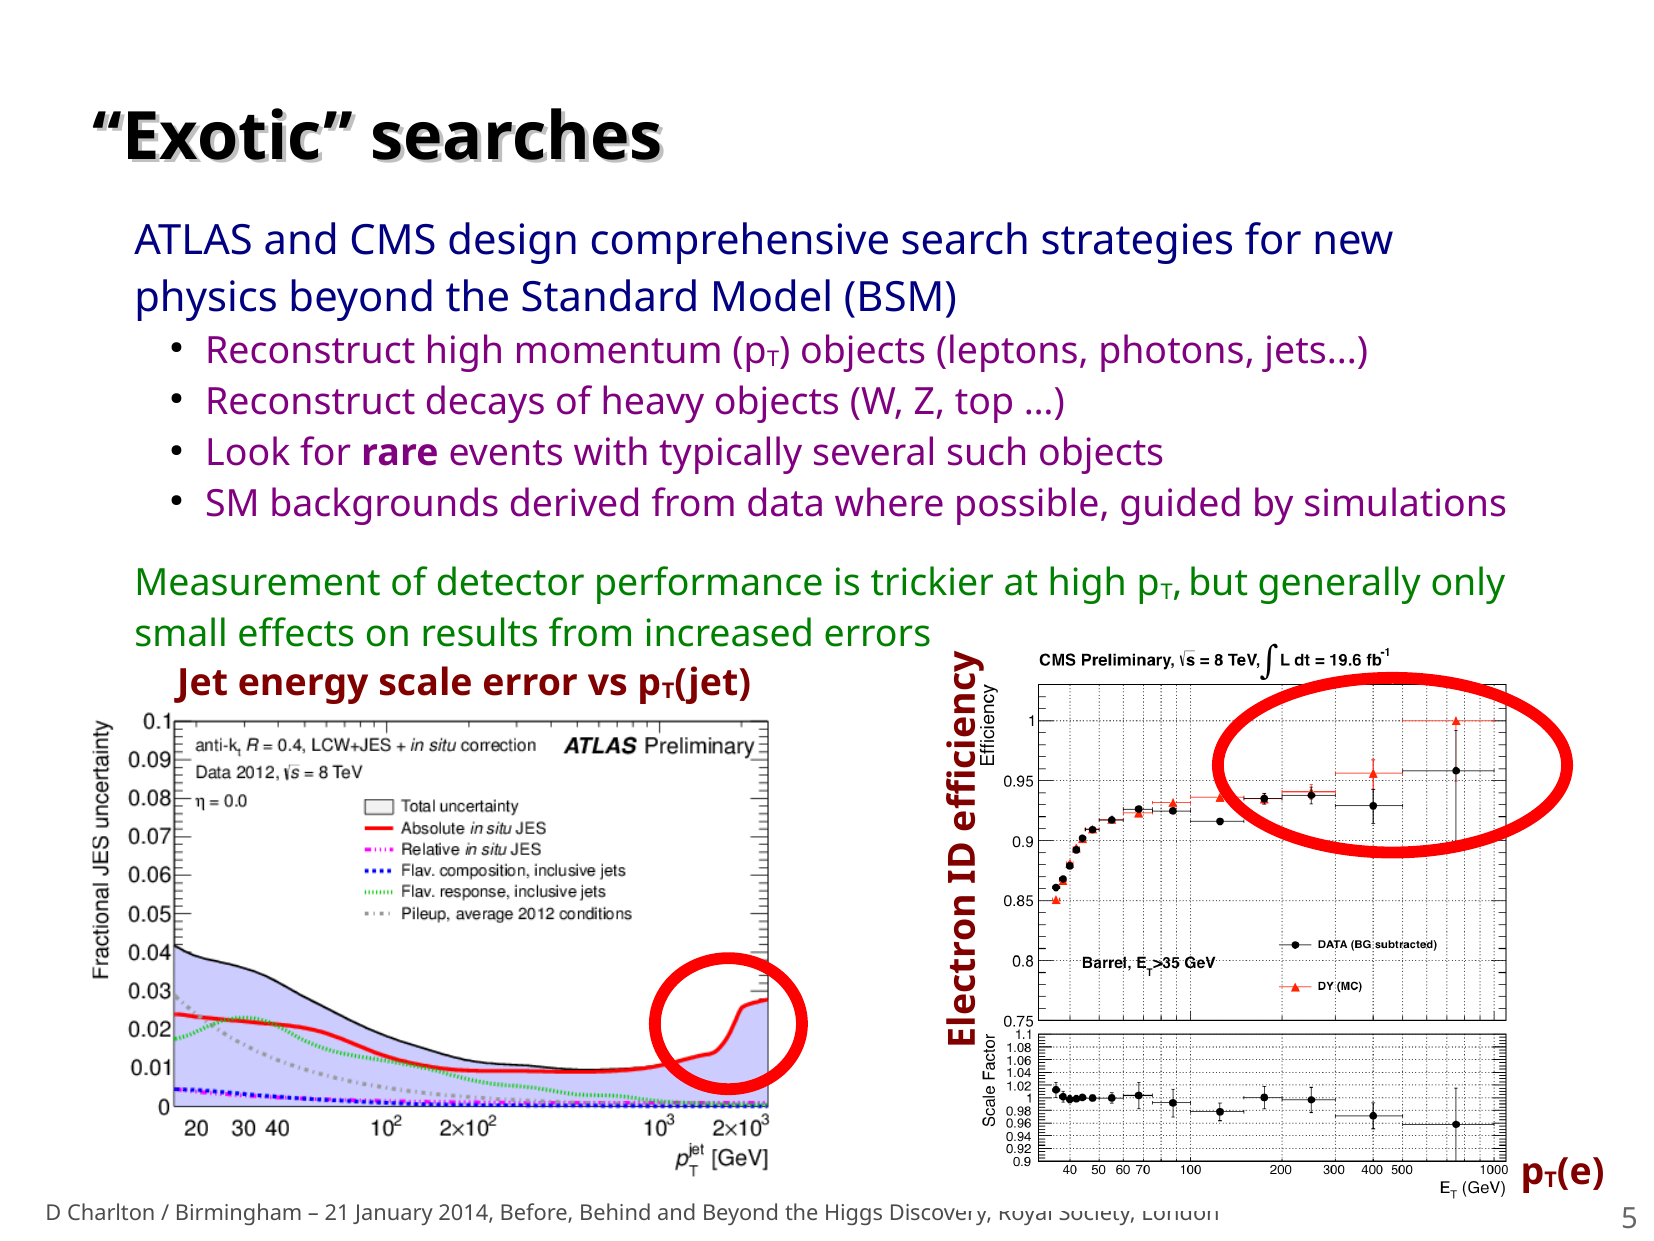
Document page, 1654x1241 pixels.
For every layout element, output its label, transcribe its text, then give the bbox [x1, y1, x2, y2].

text_box Electron ID efficiency [927, 634, 987, 1065]
picture [92, 704, 775, 1179]
picture [958, 634, 1524, 1211]
text_box ATLAS and CMS design comprehensive search strategies for new physics beyond the Standard Model (BSM) Reconstruct high momentum (pT) objects (leptons, photons, jets...) Reconstruct decays of heavy objects (W, Z, top …) Look for rare events with typically several such objects SM backgrounds derived from data where possible, guided by simulations Measurement of detector performance is trickier at high pT, but generally only small effects on results from increased errors [119, 202, 1550, 1126]
text_box pT(e) [1505, 1137, 1620, 1208]
picture [661, 965, 775, 1083]
text_box “Exotic” searches [78, 80, 1424, 174]
text_box Jet energy scale error vs pT(jet) [149, 647, 779, 719]
picture [1224, 684, 1524, 846]
